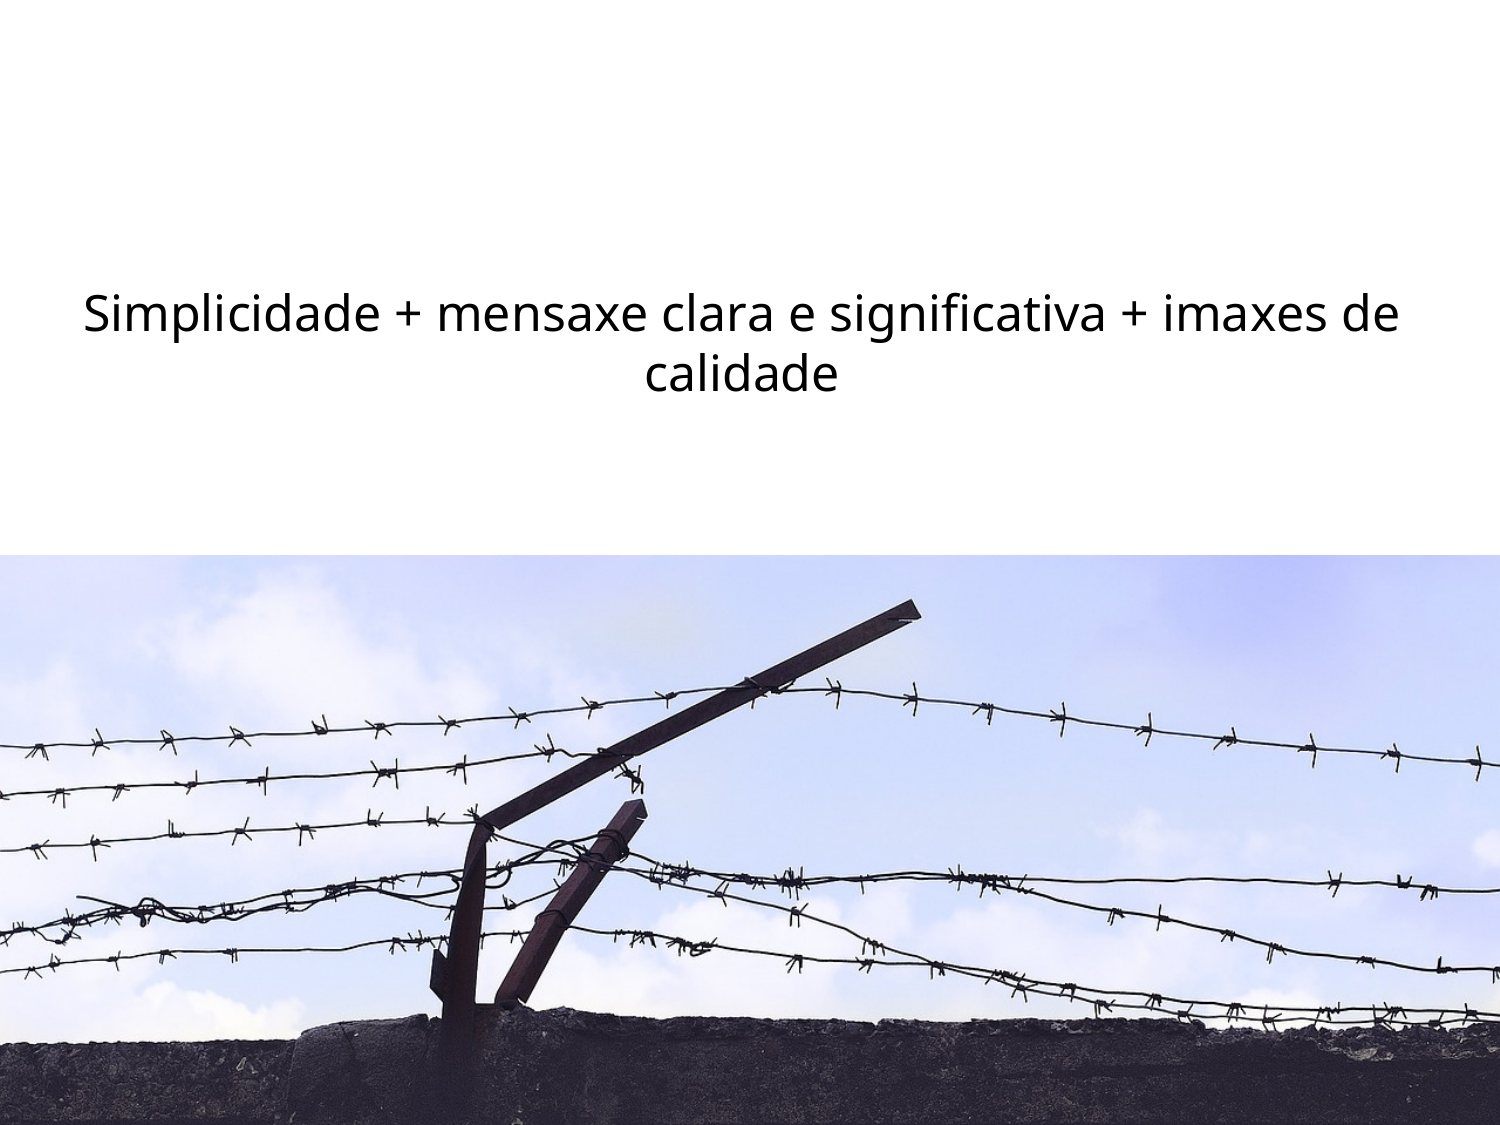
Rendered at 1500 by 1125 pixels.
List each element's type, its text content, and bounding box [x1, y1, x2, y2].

picture [0, 555, 1500, 1125]
subtitle Simplicidade + mensaxe clara e significativa + imaxes de calidade [67, 178, 1418, 555]
